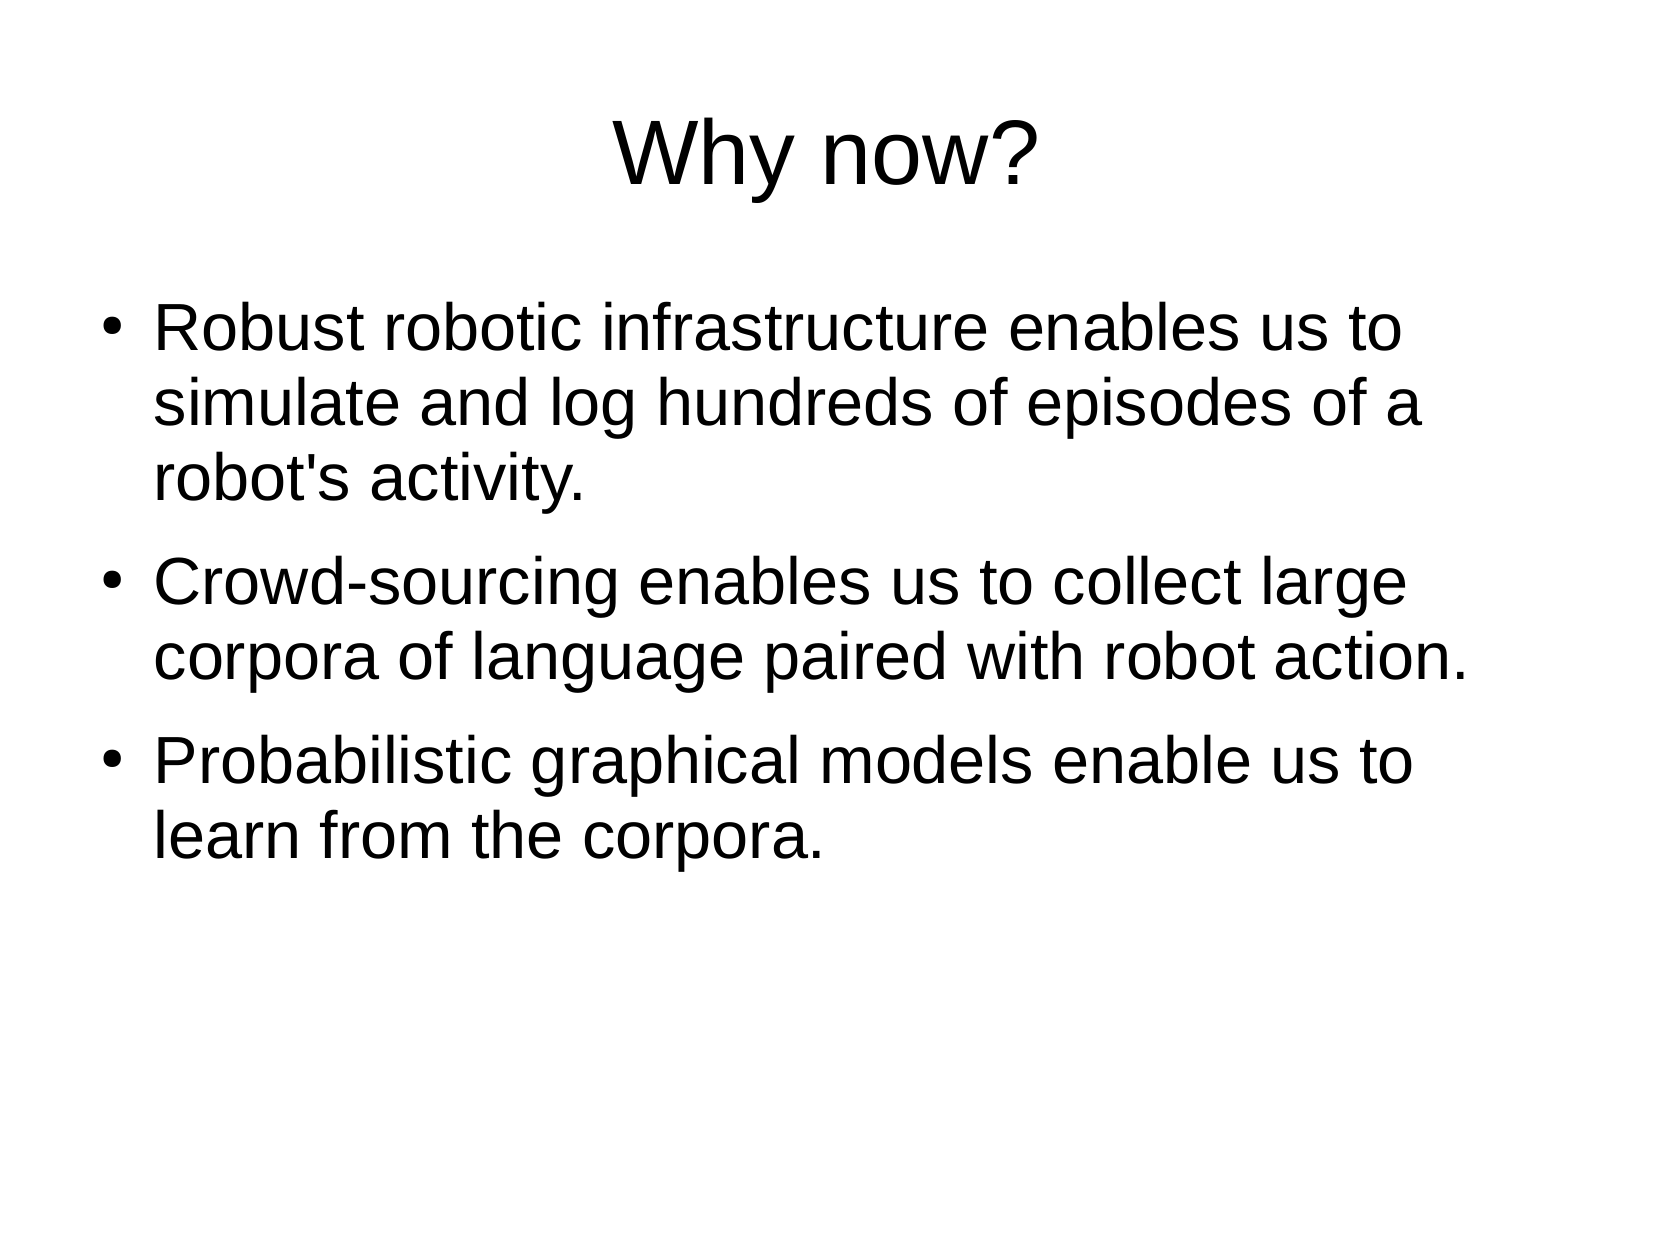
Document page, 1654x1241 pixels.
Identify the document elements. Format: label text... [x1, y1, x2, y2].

list Robust robotic infrastructure enables us to simulate and log hundreds of episodes of a robot's activity. Crowd-sourcing enables us to collect large corpora of language paired with robot action. Probabilistic graphical models enable us to learn from the corpora. [82, 290, 1571, 1109]
title Why now? [82, 49, 1571, 257]
